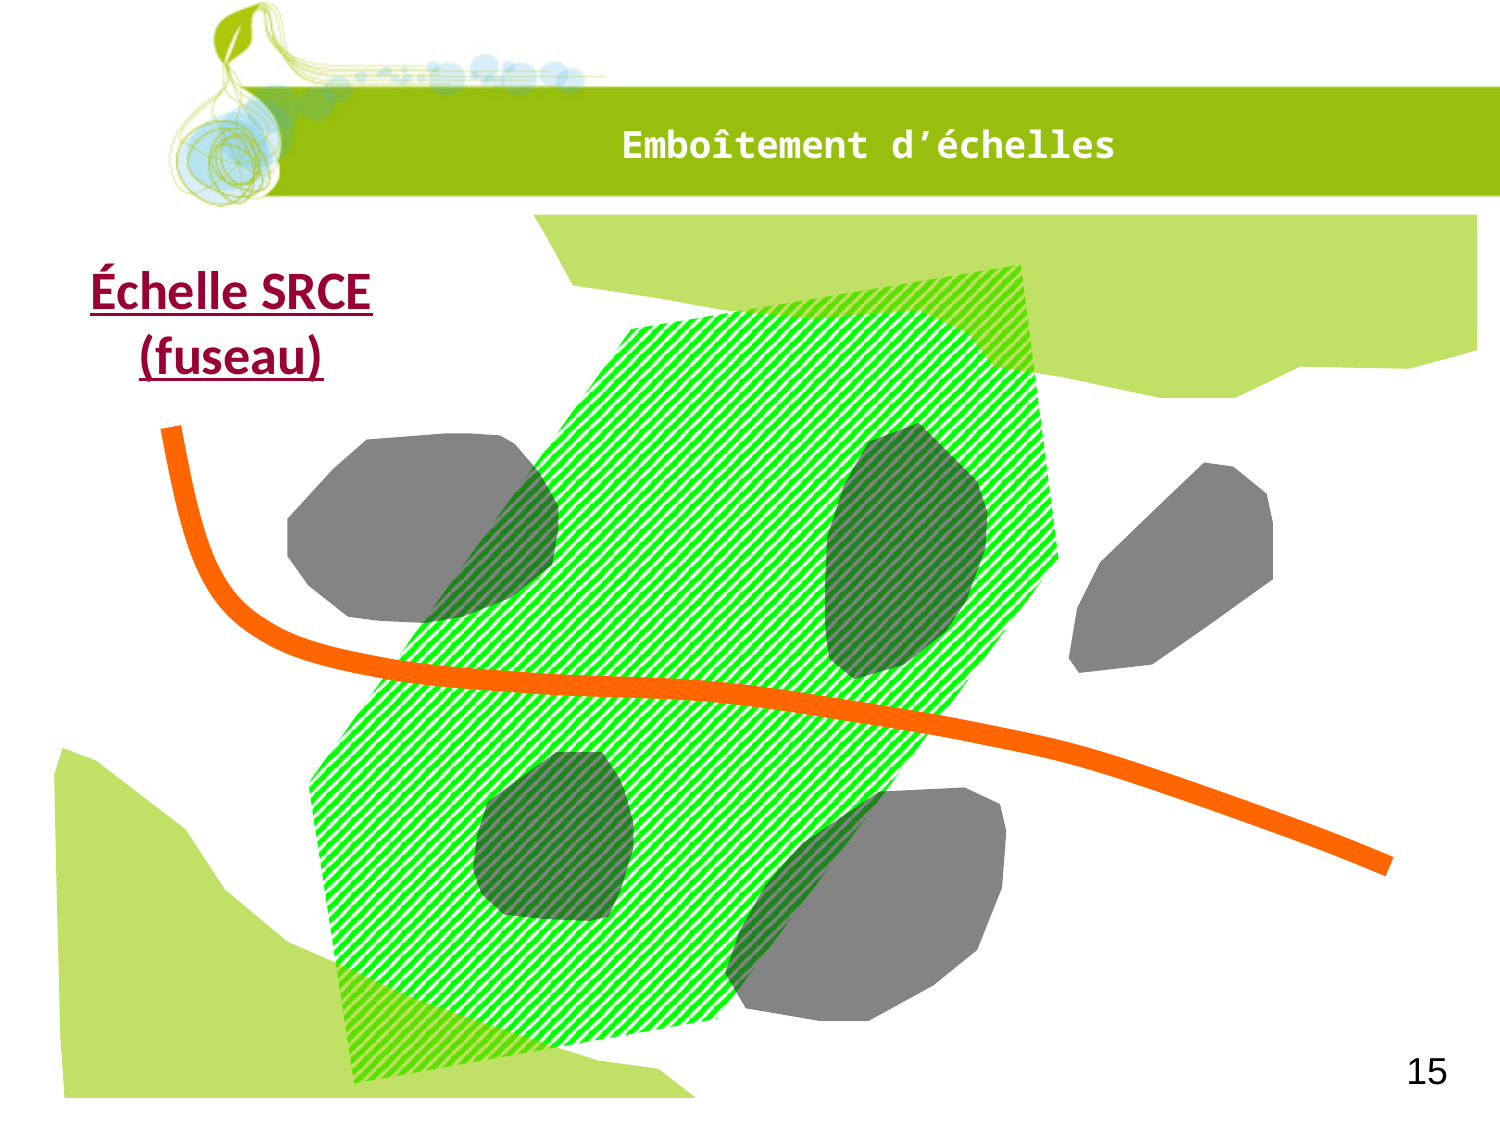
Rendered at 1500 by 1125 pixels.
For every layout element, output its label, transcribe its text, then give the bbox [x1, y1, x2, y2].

picture [0, 0, 1500, 207]
text_box Échelle SRCE (fuseau) [75, 247, 388, 394]
text_box <numéro> [1391, 1039, 1471, 1101]
text_box [1068, 462, 1273, 673]
text_box [287, 214, 1478, 715]
text_box Emboîtement d’échelles [312, 90, 1426, 197]
text_box [54, 679, 1007, 1098]
